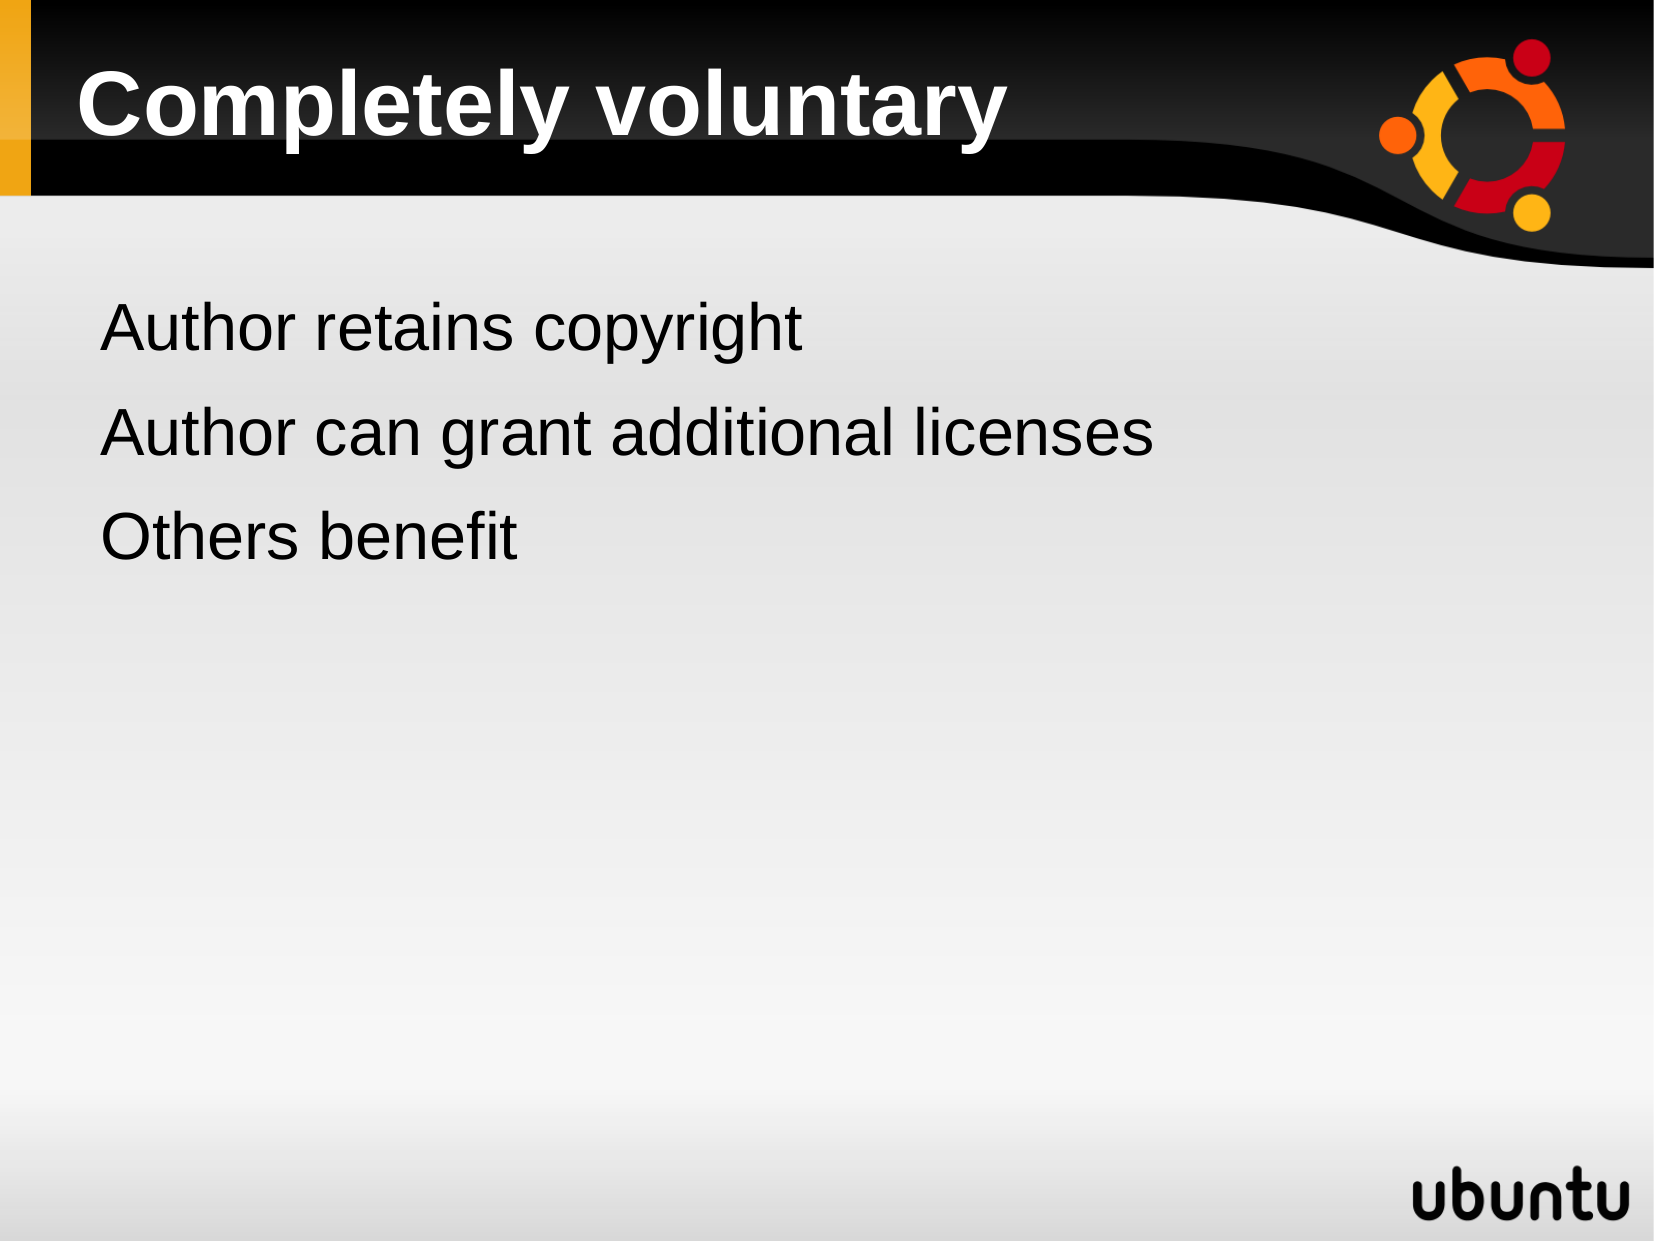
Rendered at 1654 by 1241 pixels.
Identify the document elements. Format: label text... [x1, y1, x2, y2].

picture [0, 0, 1654, 1241]
list Author retains copyright Author can grant additional licenses Others benefit [82, 290, 1571, 1109]
title Completely voluntary [76, 0, 1565, 208]
